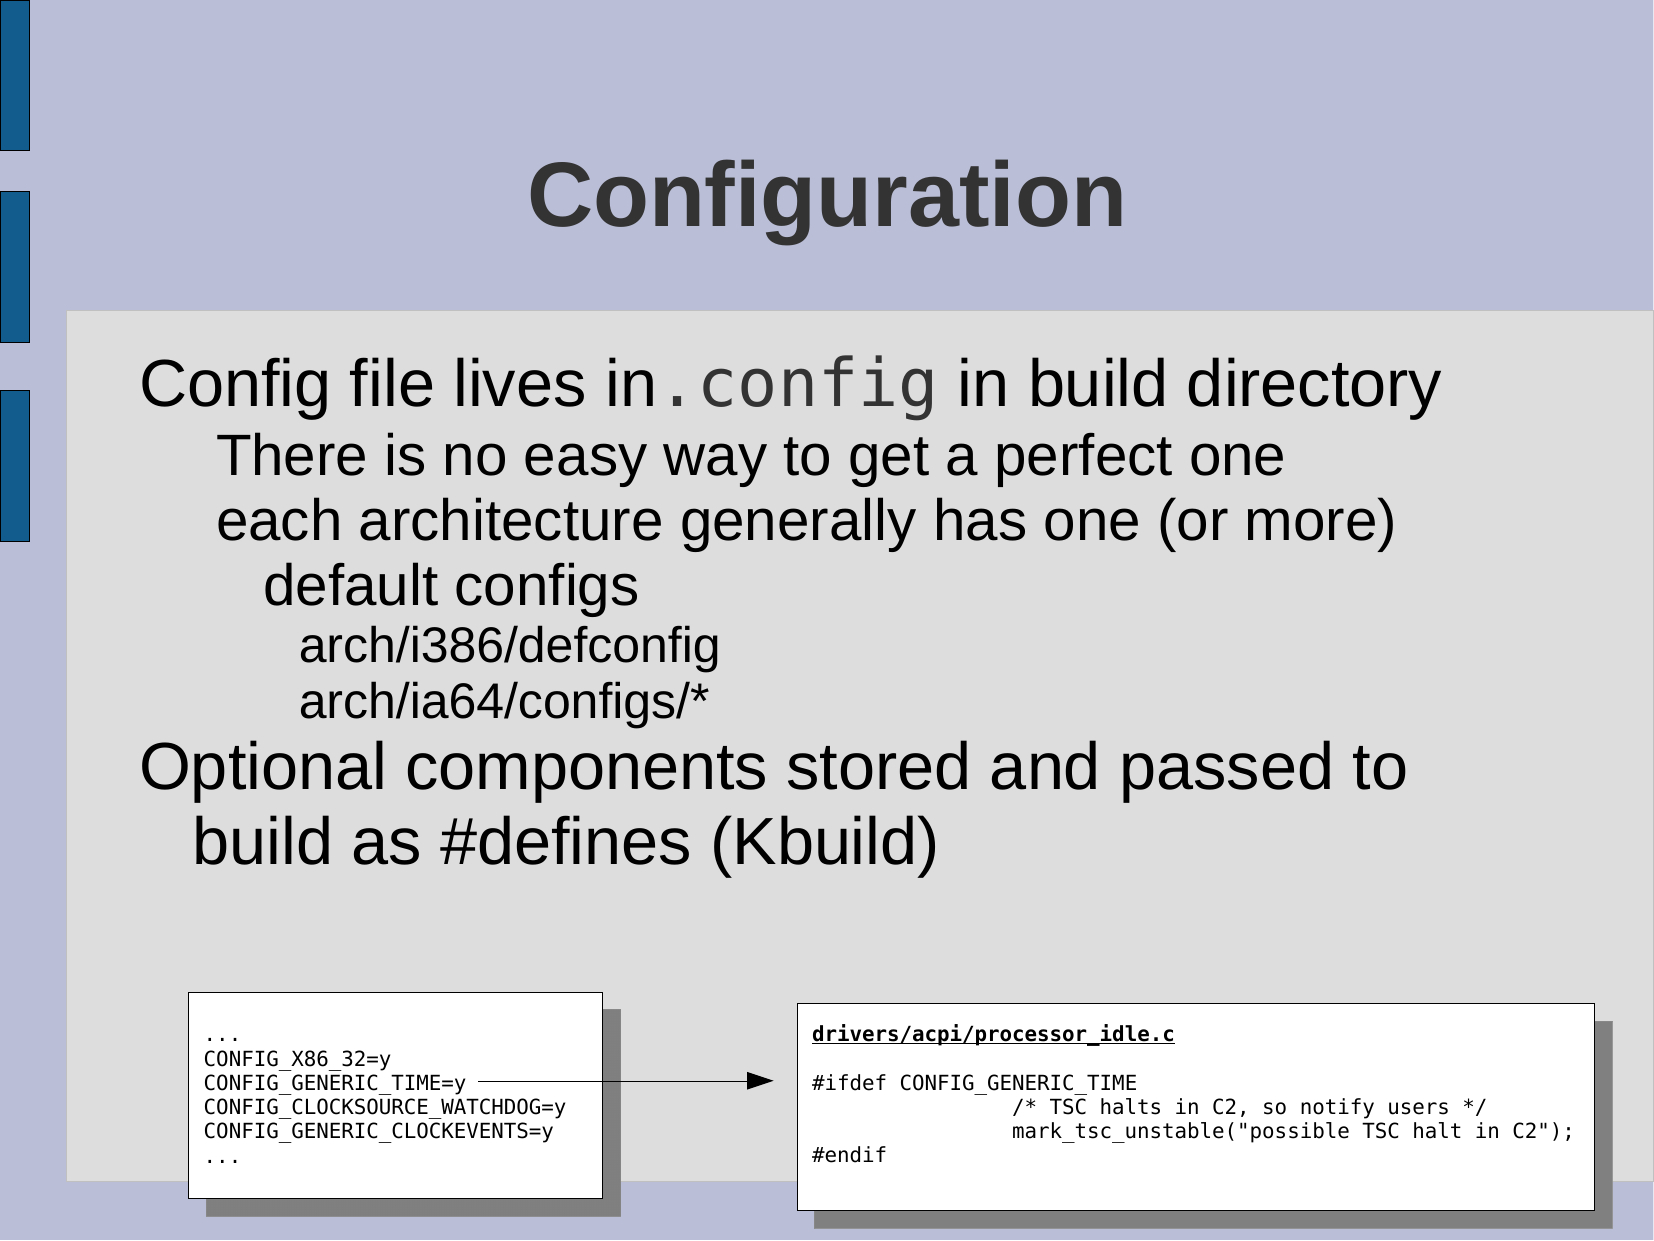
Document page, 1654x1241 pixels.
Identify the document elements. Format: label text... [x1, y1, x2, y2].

text_box drivers/acpi/processor_idle.c #ifdef CONFIG_GENERIC_TIME /* TSC halts in C2, so notify users */ mark_tsc_unstable("possible TSC halt in C2"); #endif [797, 1003, 1595, 1211]
list Config file lives in.config in build directory There is no easy way to get a perfect one each architecture generally has one (or more) default configs arch/i386/defconfig arch/ia64/configs/* Optional components stored and passed to build as #defines (Kbuild) [121, 344, 1534, 975]
text_box ... CONFIG_X86_32=y CONFIG_GENERIC_TIME=y CONFIG_CLOCKSOURCE_WATCHDOG=y CONFIG_GENERIC_CLOCKEVENTS=y ... [188, 992, 603, 1199]
title Configuration [121, 98, 1534, 291]
